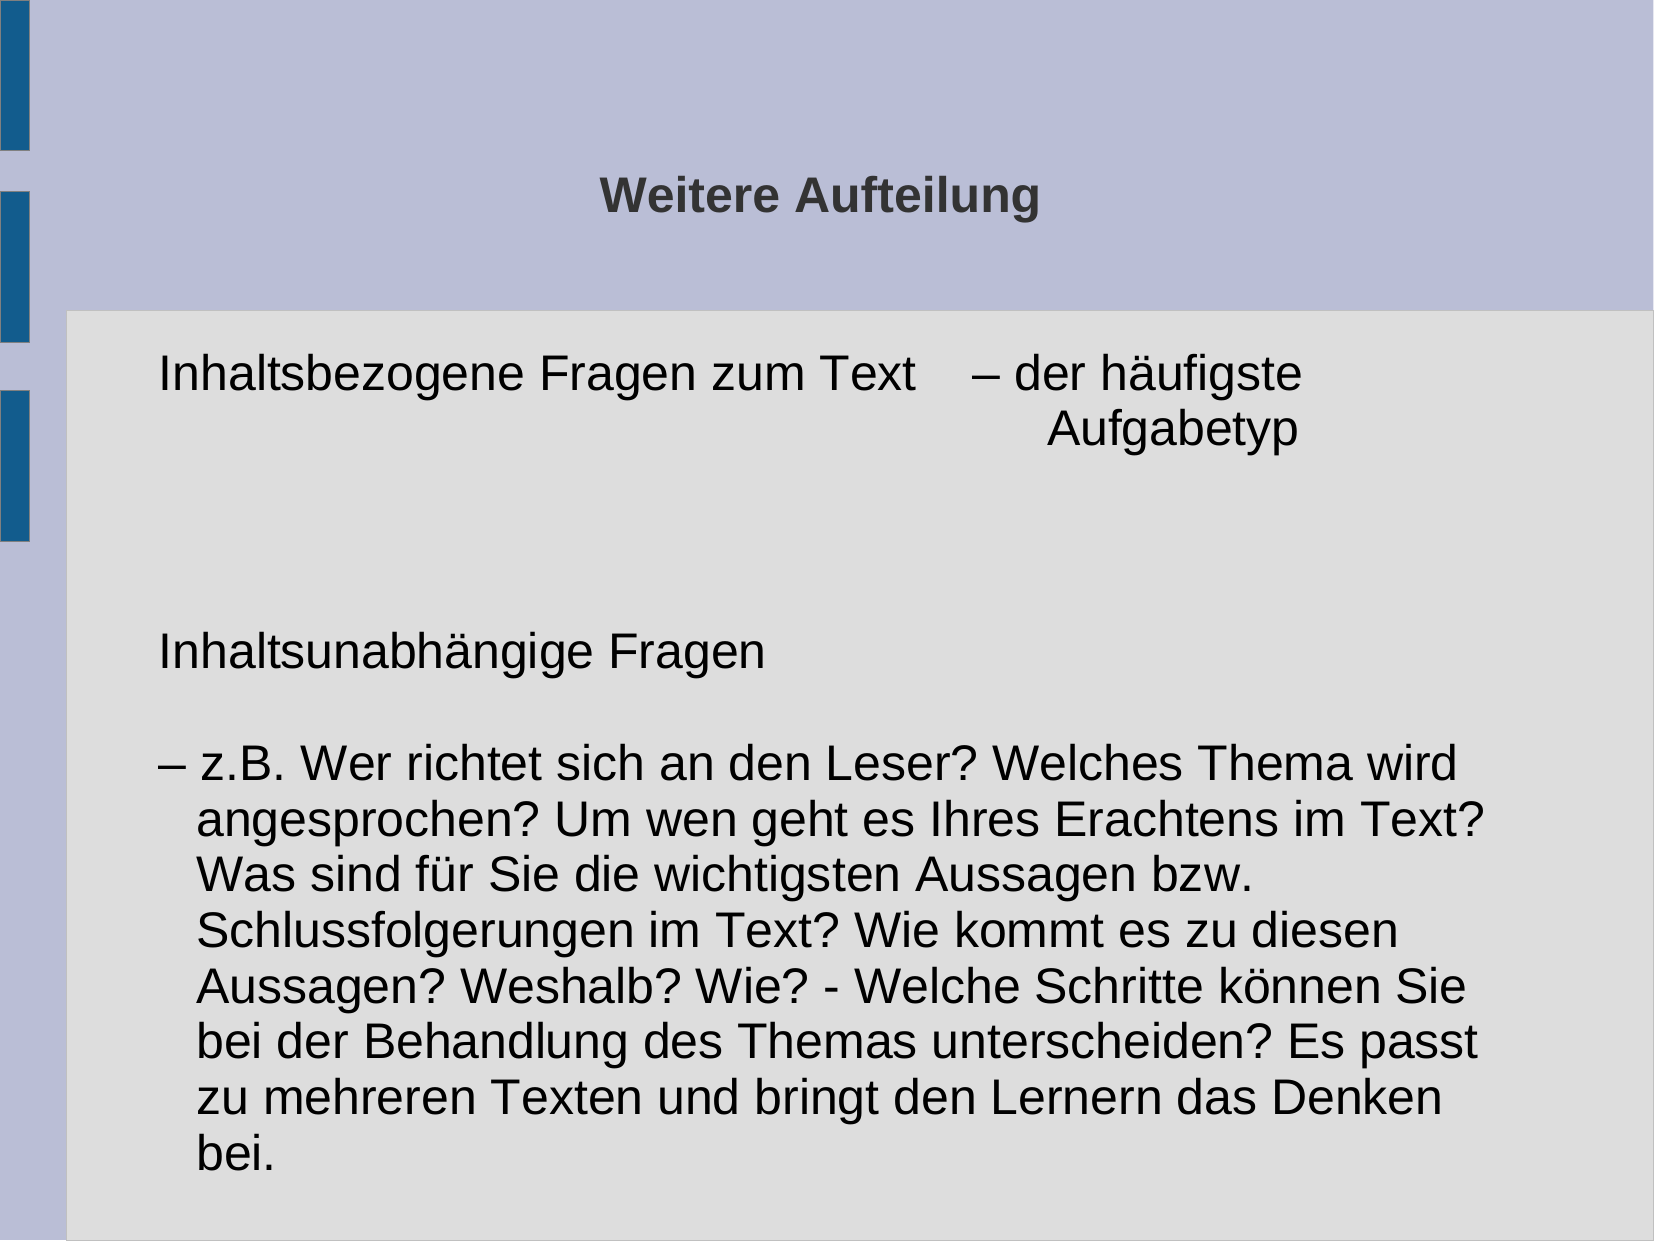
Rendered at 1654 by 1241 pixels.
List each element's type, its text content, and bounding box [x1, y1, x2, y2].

title Weitere Aufteilung [121, 91, 1534, 299]
list Inhaltsbezogene Fragen zum Text – der häufigste Aufgabetyp Inhaltsunabhängige Fragen – z.B. Wer richtet sich an den Leser? Welches Thema wird angesprochen? Um wen geht es Ihres Erachtens im Text? Was sind für Sie die wichtigsten Aussagen bzw. Schlussfolgerungen im Text? Wie kommt es zu diesen Aussagen? Weshalb? Wie? - Welche Schritte können Sie bei der Behandlung des Themas unterscheiden? Es passt zu mehreren Texten und bringt den Lernern das Denken bei. [121, 344, 1534, 1182]
